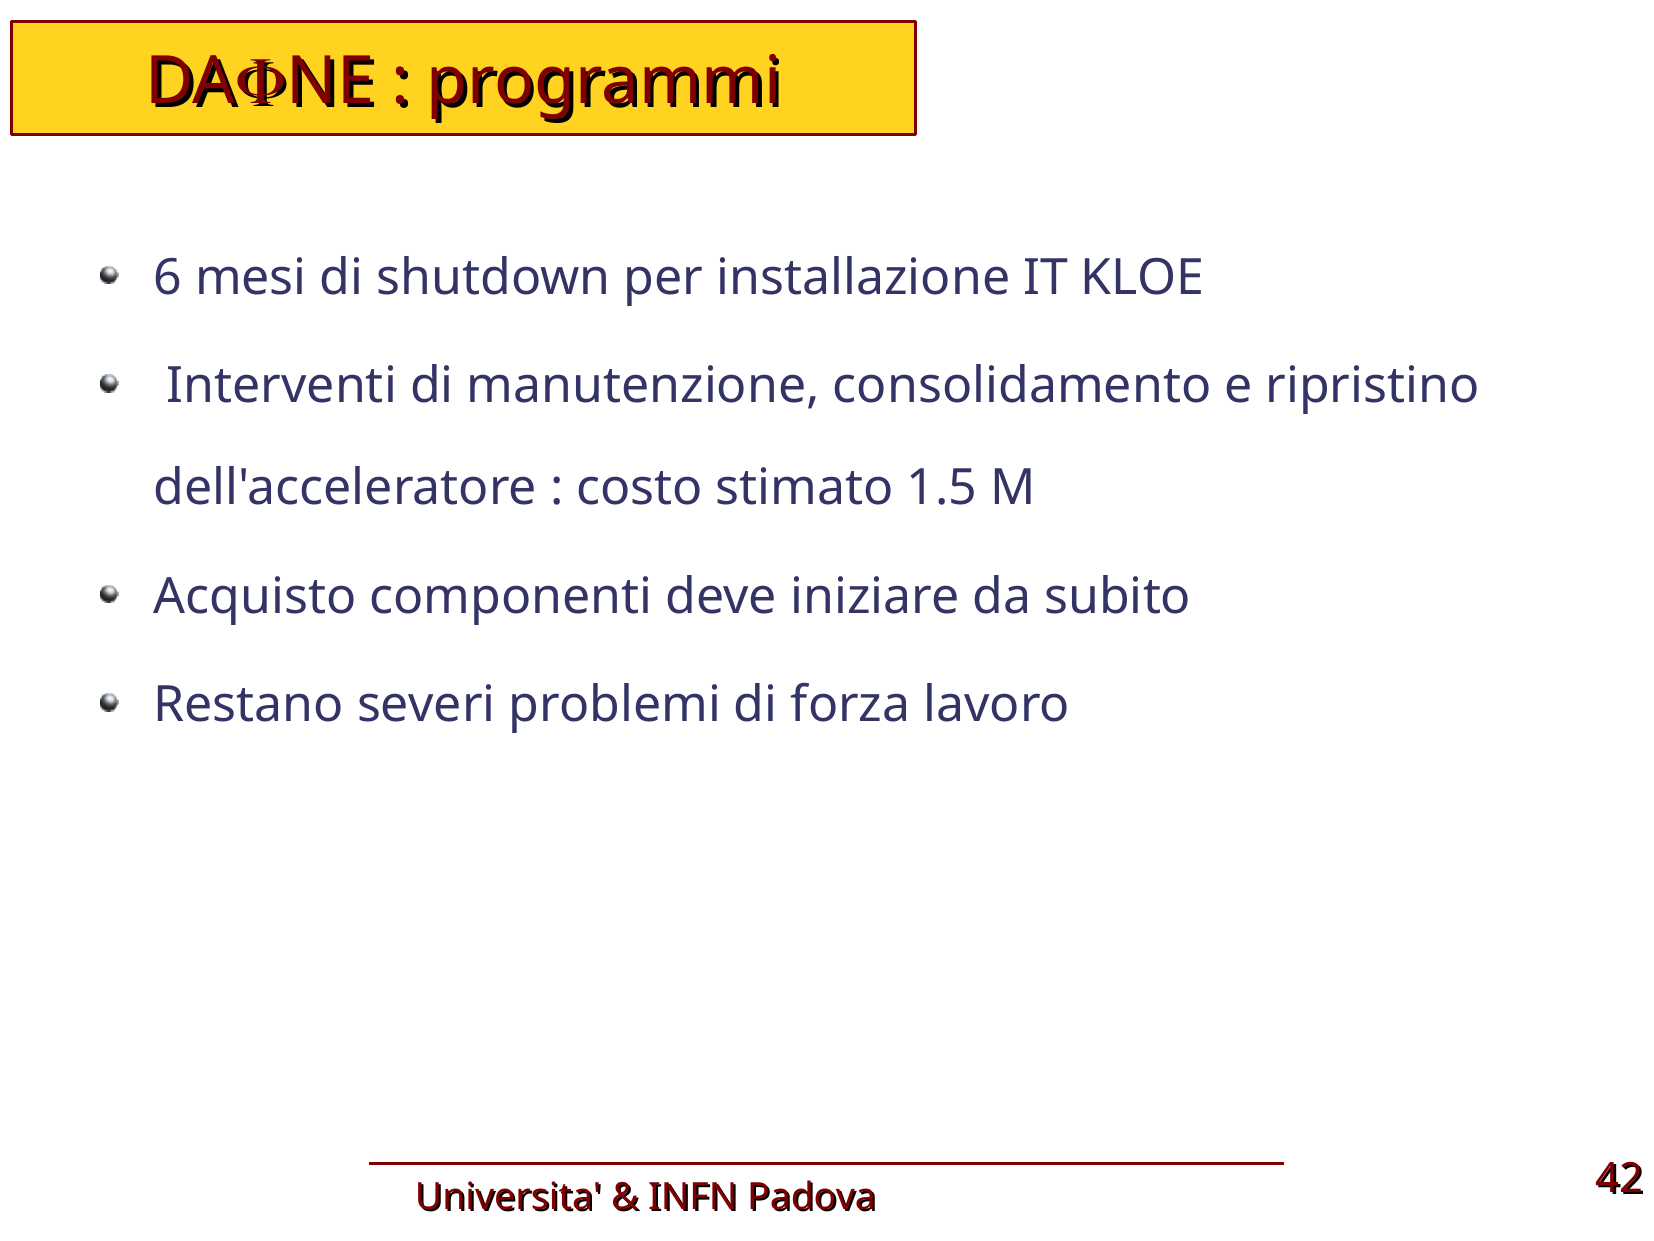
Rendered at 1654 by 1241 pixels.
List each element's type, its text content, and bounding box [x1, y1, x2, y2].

title DAFNE : programmi [11, 21, 916, 135]
list 6 mesi di shutdown per installazione IT KLOE Interventi di manutenzione, consolidamento e ripristino dell'acceleratore : costo stimato 1.5 M Acquisto componenti deve iniziare da subito Restano severi problemi di forza lavoro [82, 206, 1571, 1094]
